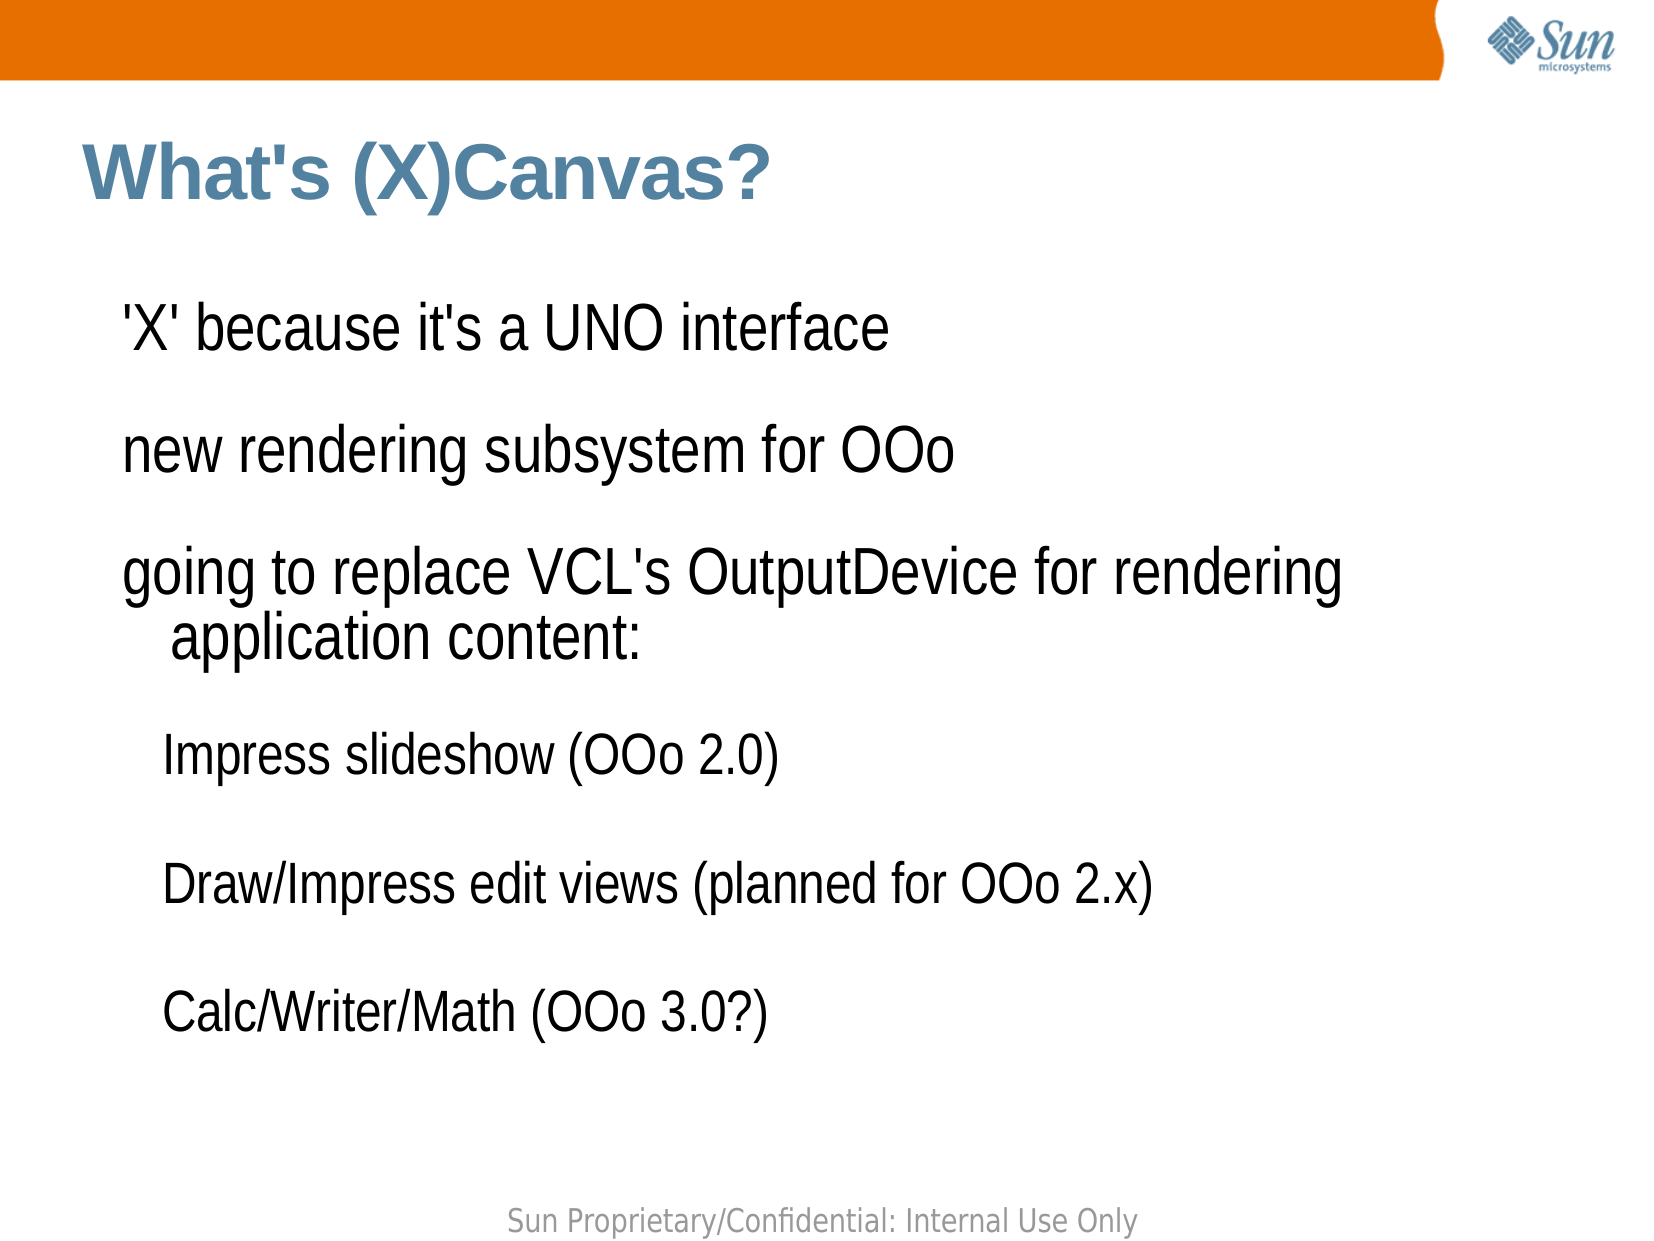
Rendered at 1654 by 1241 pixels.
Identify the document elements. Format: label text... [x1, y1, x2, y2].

title What's (X)Canvas? [82, 135, 1585, 251]
list 'X' because it's a UNO interface new rendering subsystem for OOo going to replace VCL's OutputDevice for rendering application content: Impress slideshow (OOo 2.0) Draw/Impress edit views (planned for OOo 2.x) Calc/Writer/Math (OOo 3.0?) [102, 297, 1529, 1226]
picture [0, 0, 1654, 83]
